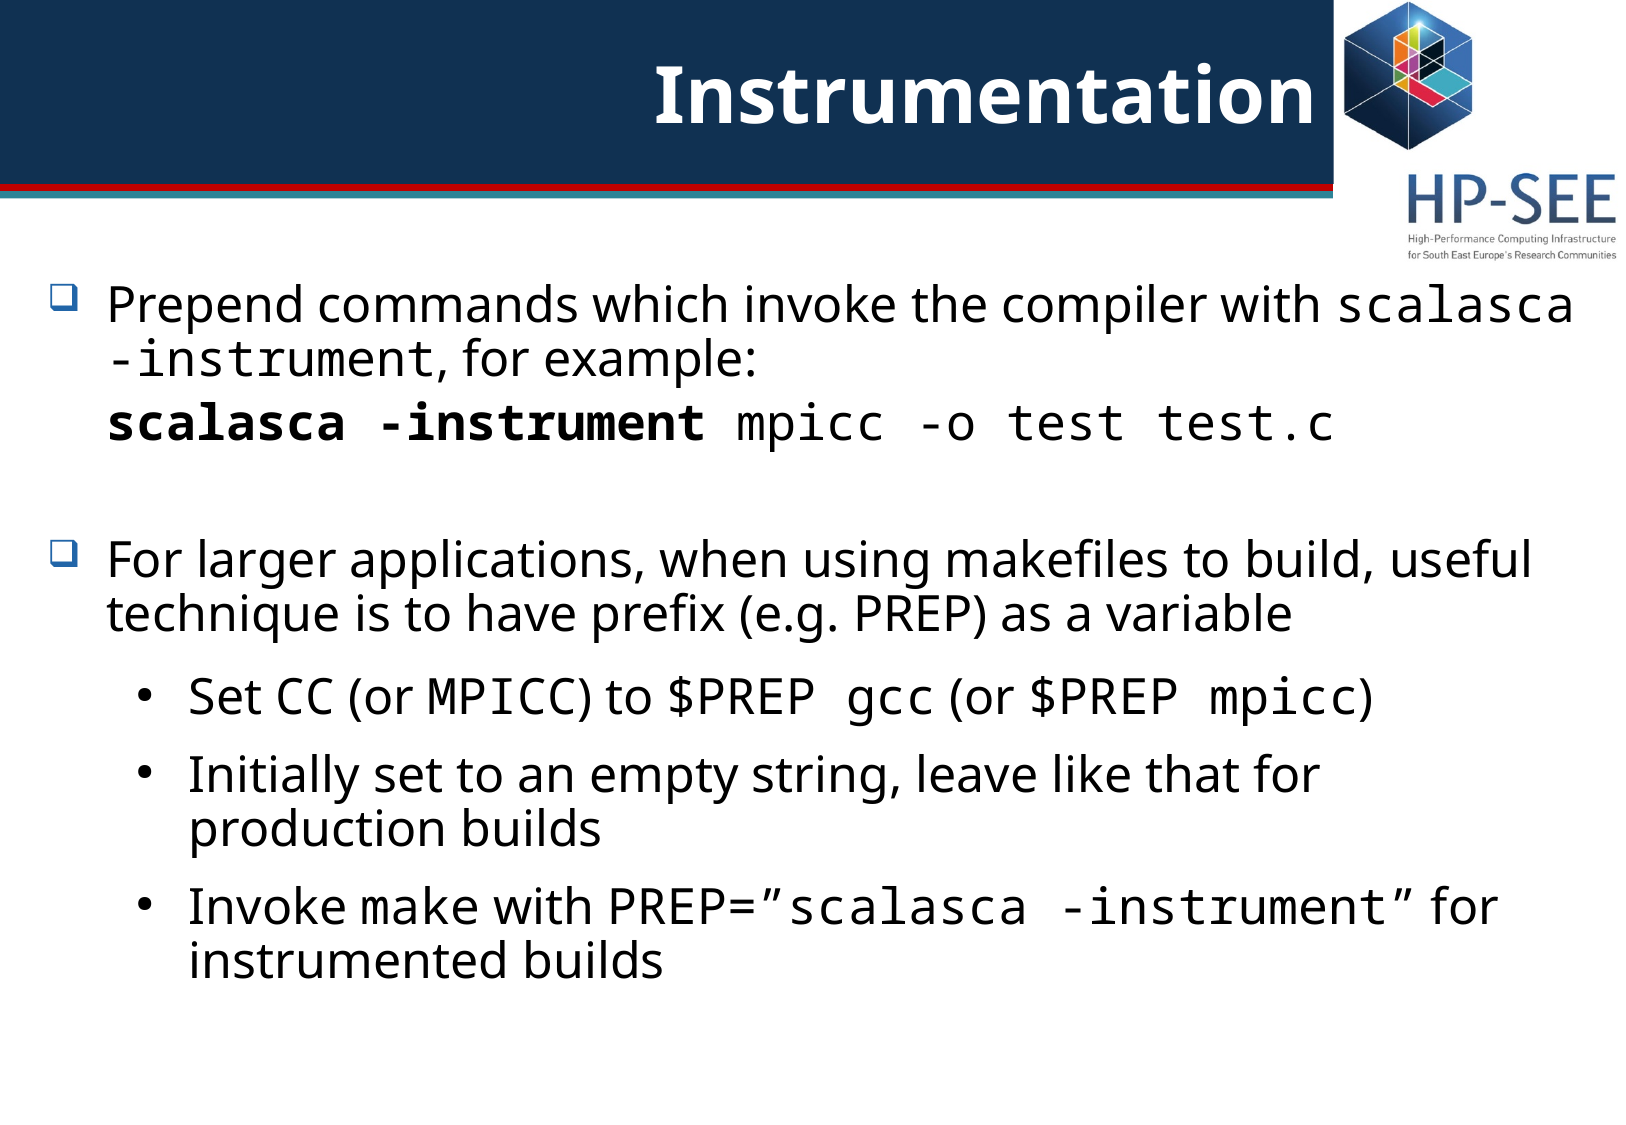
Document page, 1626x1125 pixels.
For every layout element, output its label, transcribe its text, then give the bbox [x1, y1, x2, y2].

title Instrumentation [0, 0, 1334, 184]
list Prepend commands which invoke the compiler with scalasca -instrument, for example: scalasca -instrument mpicc -o test test.c For larger applications, when using makefiles to build, useful technique is to have prefix (e.g. PREP) as a variable Set CC (or MPICC) to $PREP gcc (or $PREP mpicc) Initially set to an empty string, leave like that for production builds Invoke make with PREP=”scalasca -instrument” for instrumented builds [31, 271, 1593, 1079]
picture [1333, 0, 1625, 263]
